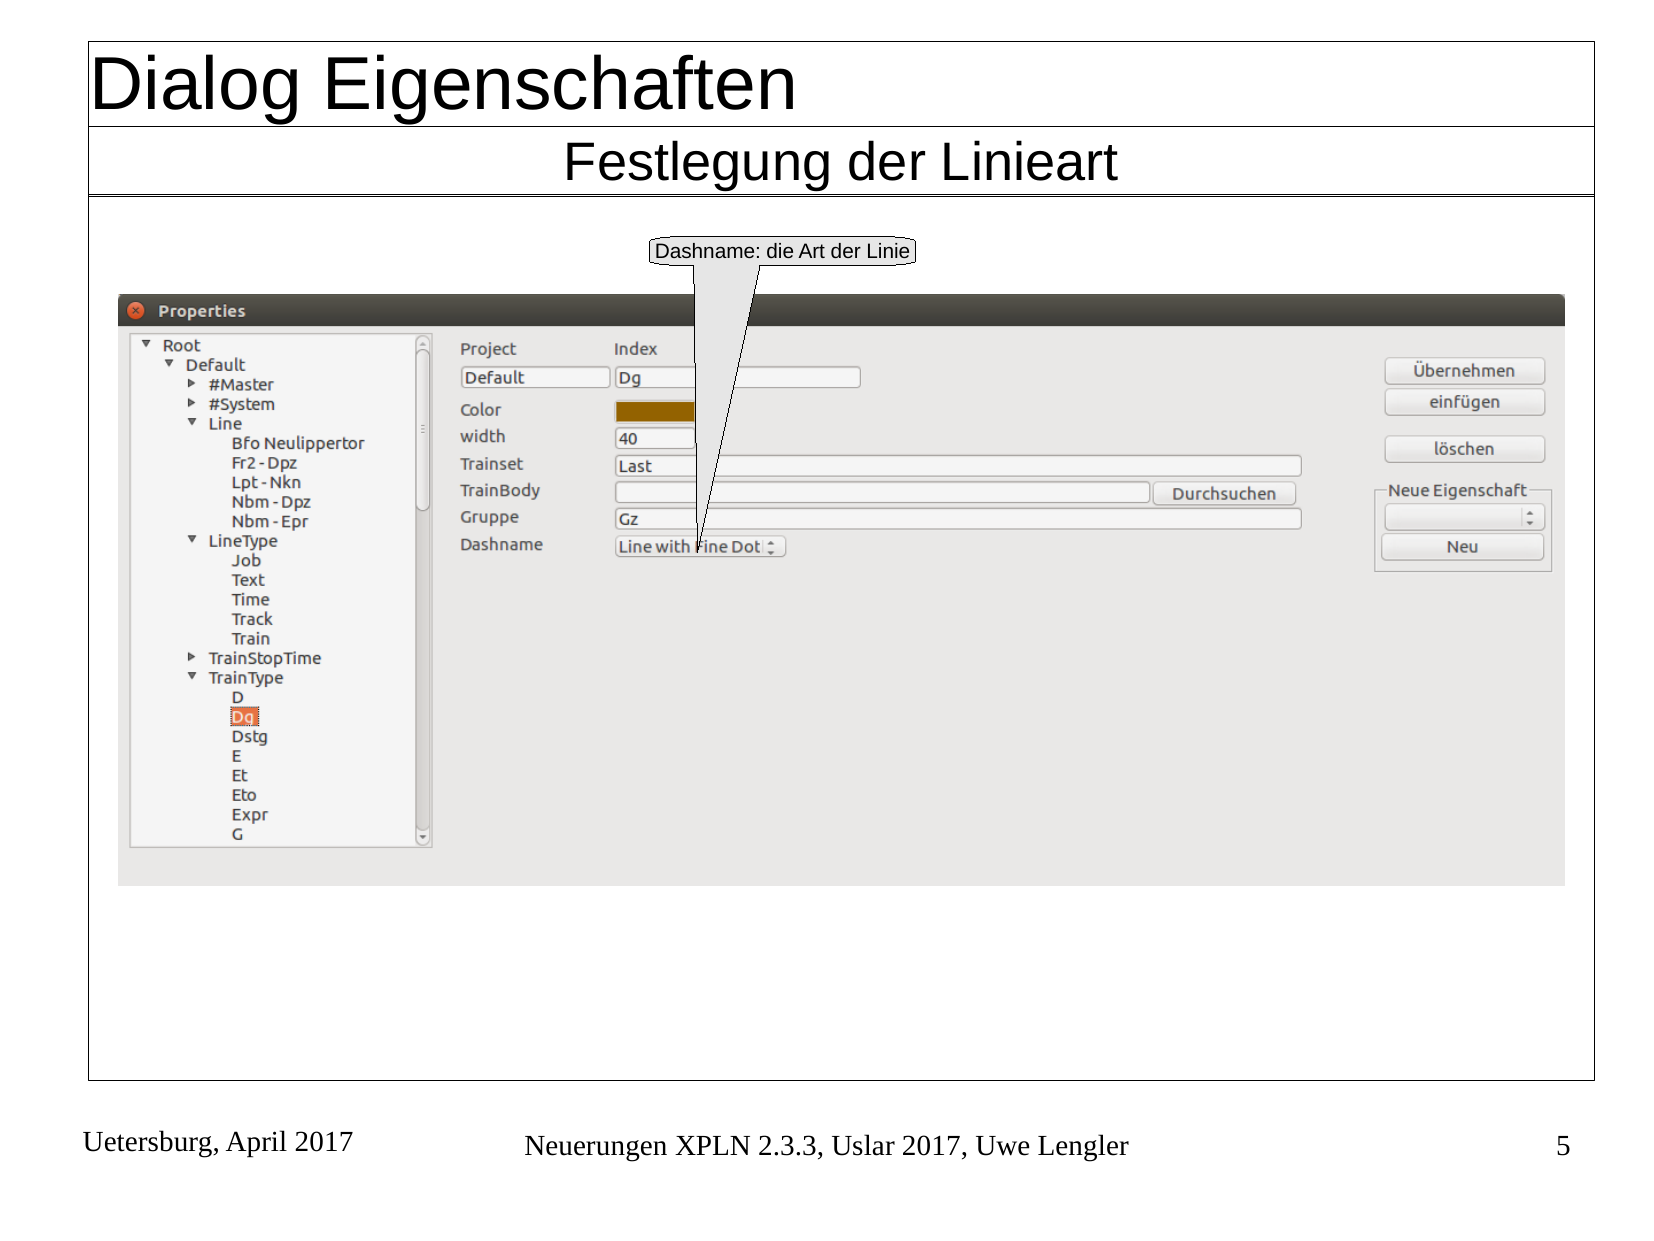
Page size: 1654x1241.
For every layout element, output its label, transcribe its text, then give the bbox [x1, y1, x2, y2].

picture [118, 294, 1565, 886]
title Dialog Eigenschaften [88, 41, 1595, 126]
title Festlegung der Linieart [88, 126, 1595, 194]
text_box Dashname: die Art der Linie [649, 236, 916, 553]
